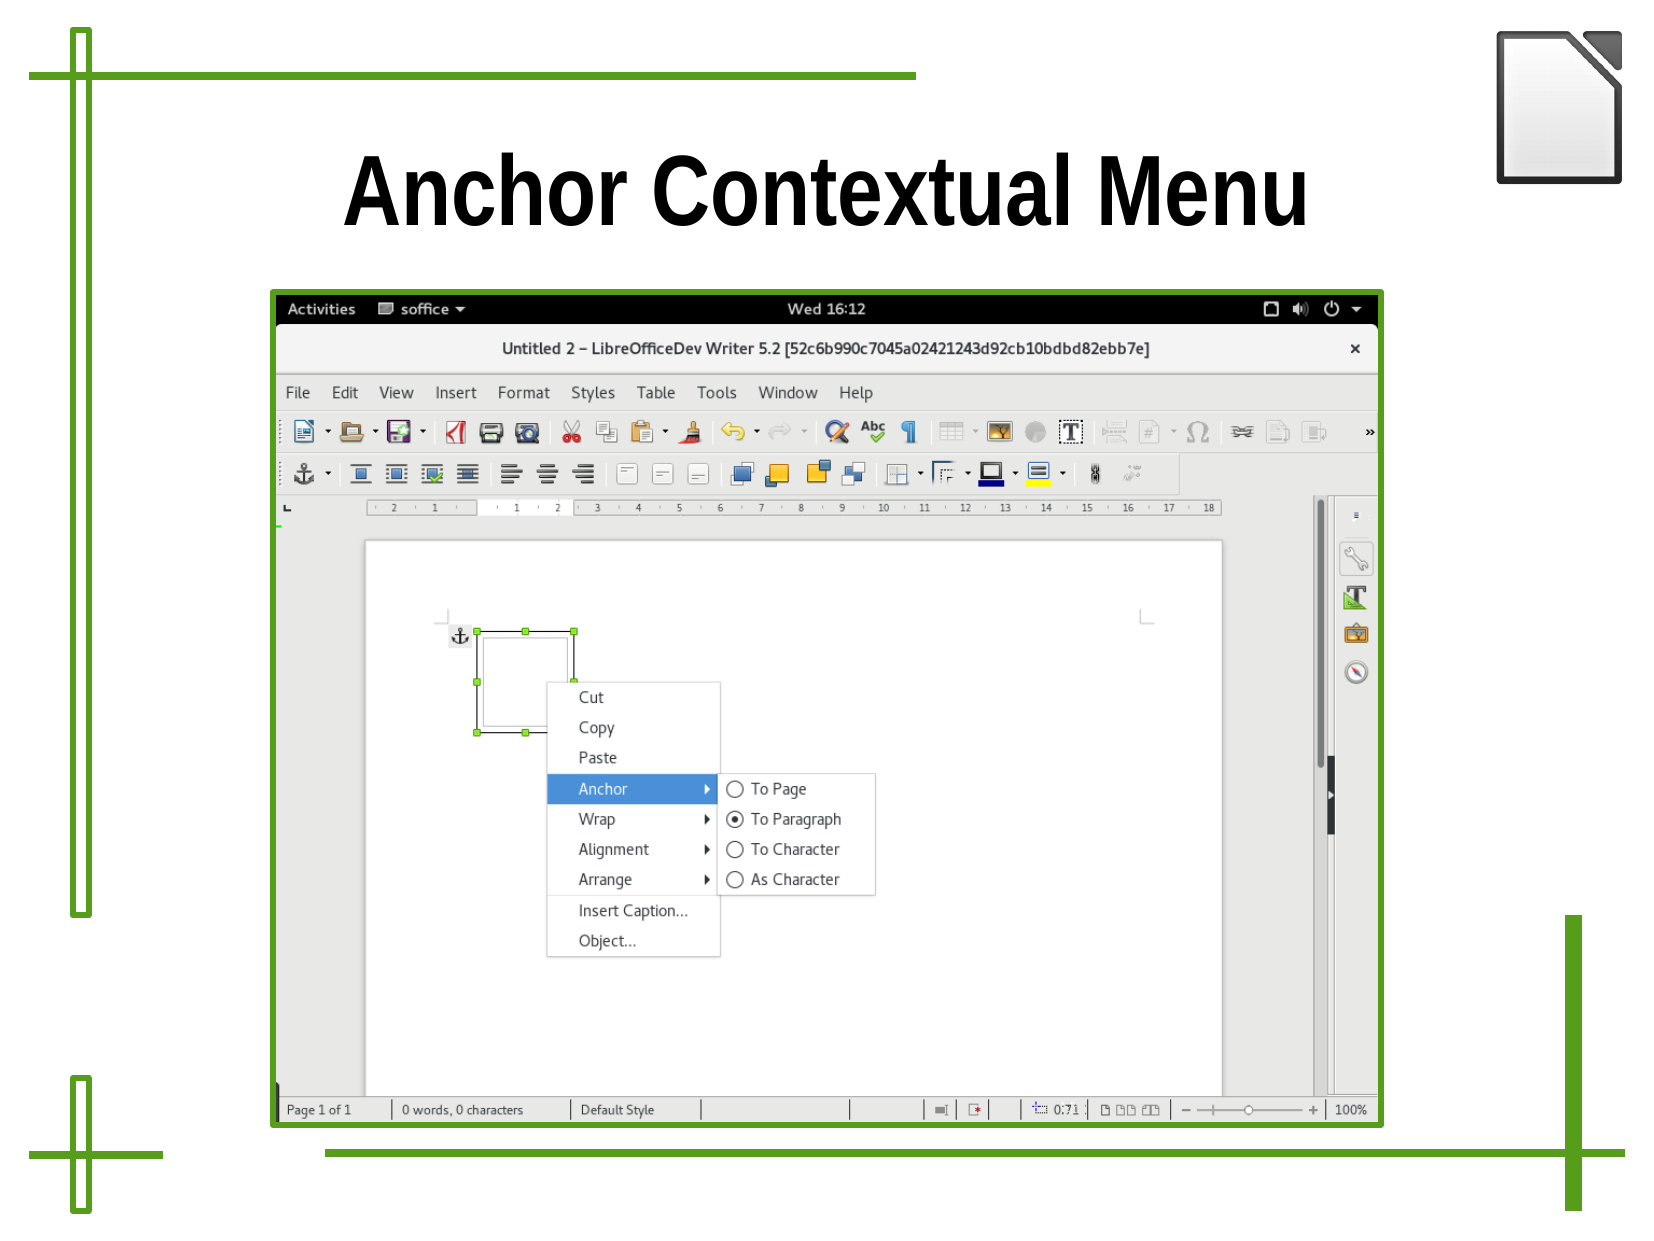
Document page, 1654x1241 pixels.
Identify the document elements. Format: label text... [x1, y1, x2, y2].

title Anchor Contextual Menu [118, 118, 1536, 260]
picture [1494, 29, 1624, 186]
picture [275, 295, 1378, 1123]
